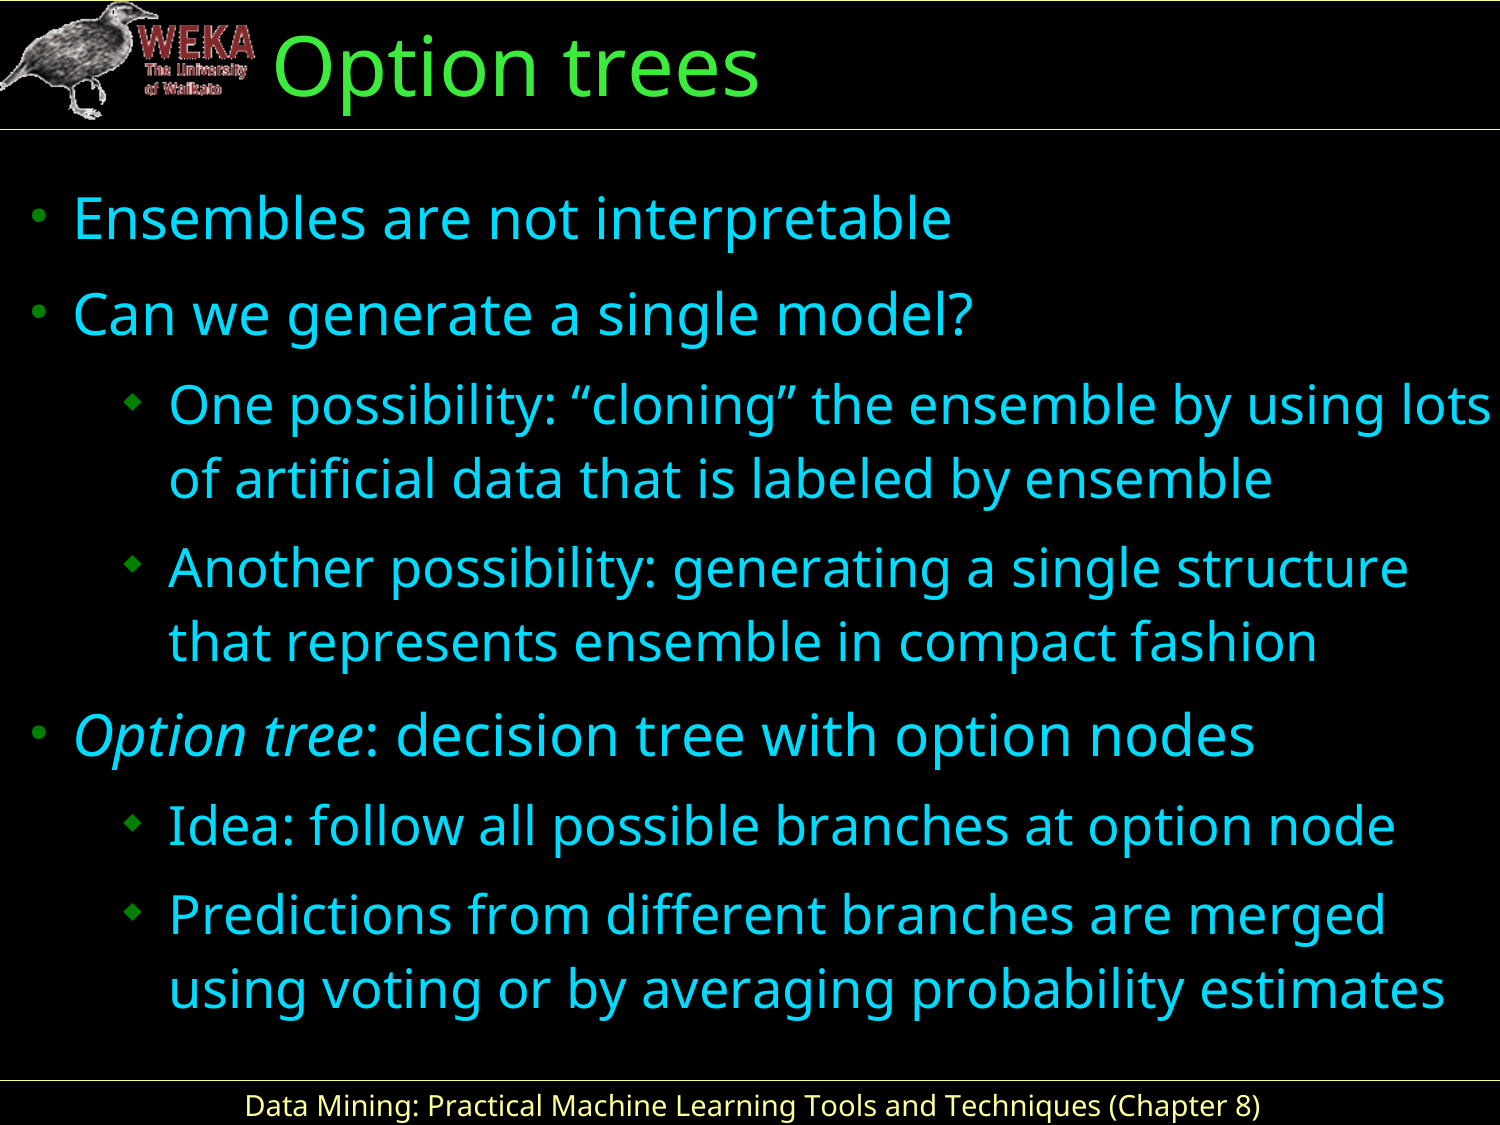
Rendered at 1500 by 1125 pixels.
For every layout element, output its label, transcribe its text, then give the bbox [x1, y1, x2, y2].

title Option trees [263, 0, 1500, 159]
picture [0, 1, 263, 129]
list Ensembles are not interpretable Can we generate a single model? One possibility: “cloning” the ensemble by using lots of artificial data that is labeled by ensemble Another possibility: generating a single structure that represents ensemble in compact fashion Option tree: decision tree with option nodes Idea: follow all possible branches at option node Predictions from different branches are merged using voting or by averaging probability estimates [29, 177, 1500, 1093]
